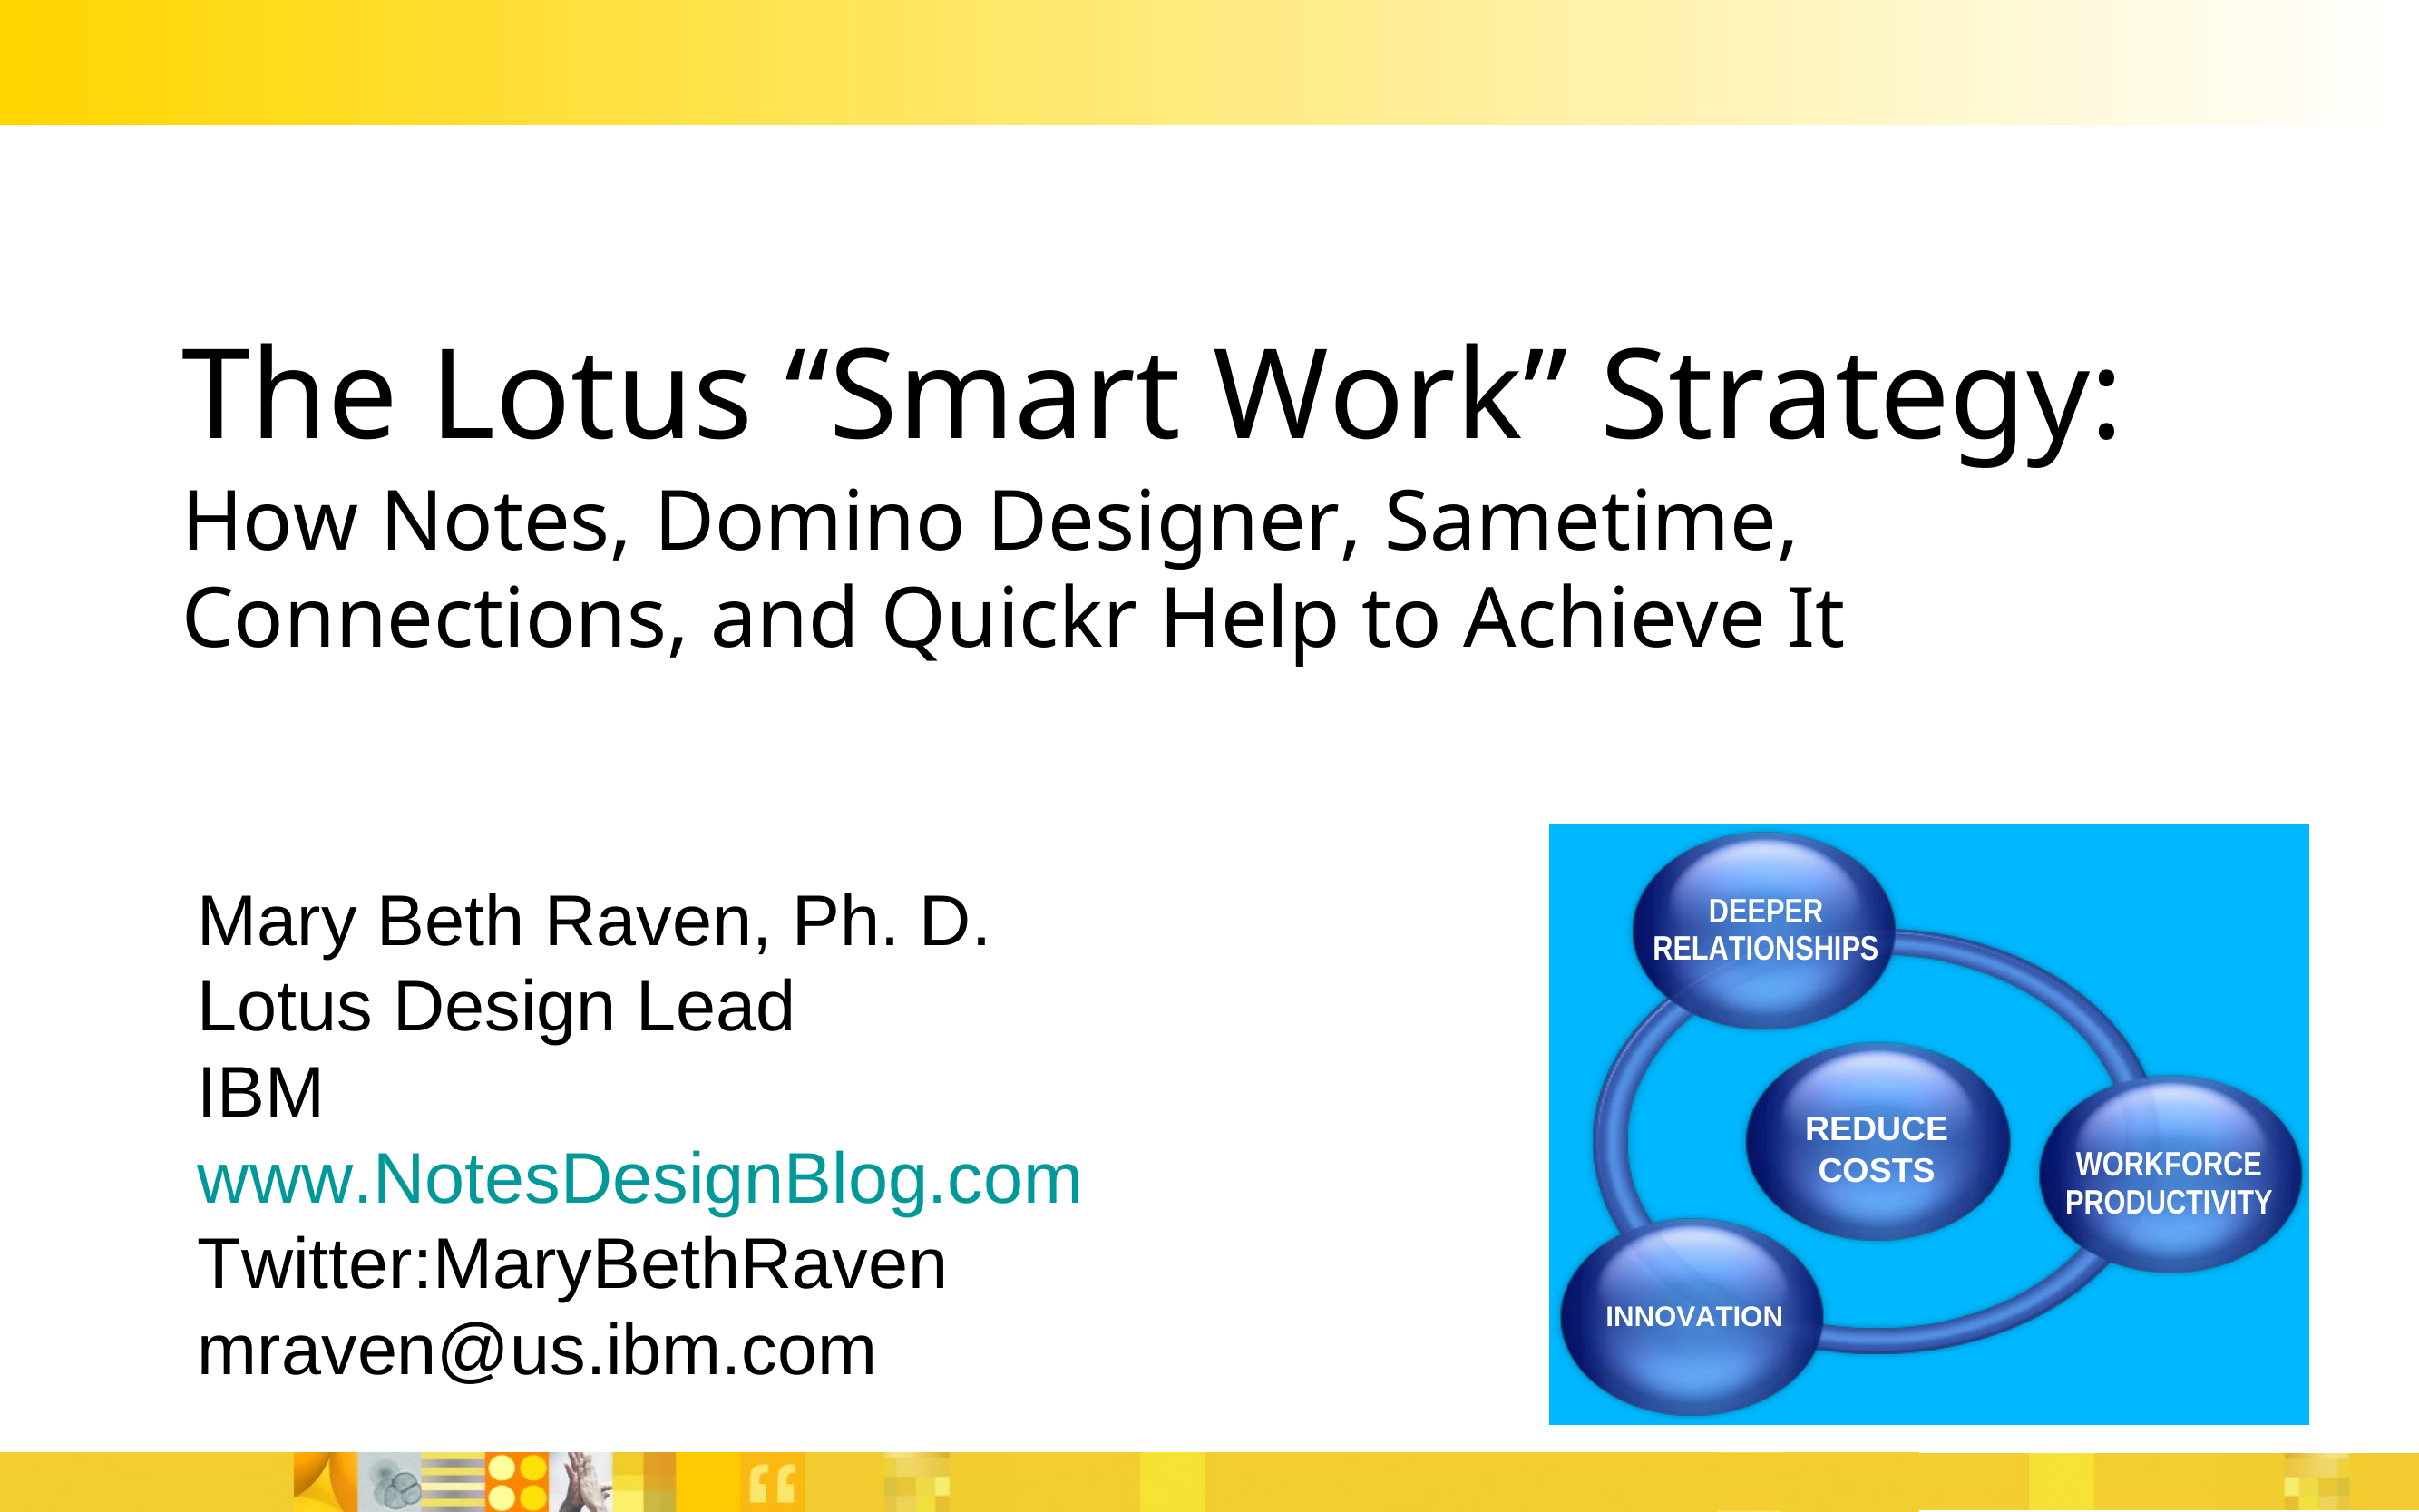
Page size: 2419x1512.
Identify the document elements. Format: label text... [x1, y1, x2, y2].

picture [0, 1452, 2419, 1512]
text_box [0, 0, 2419, 125]
text_box INNOVATION [1583, 1290, 1807, 1344]
picture [1653, 834, 1876, 881]
picture [1902, 930, 2289, 1134]
text_box Mary Beth Raven, Ph. D. Lotus Design Lead IBM www.NotesDesignBlog.com Twitter:MaryBethRaven mraven@us.ibm.com [189, 880, 1369, 1312]
title The Lotus “Smart Work” Strategy: How Notes, Domino Designer, Sametime, Connections, and Quickr Help to Achieve It [181, 376, 2238, 674]
picture [1562, 980, 2274, 1415]
text_box WORKFORCE PRODUCTIVITY [2043, 1134, 2297, 1234]
picture [2297, 1149, 2301, 1199]
text_box DEEPER RELATIONSHIPS [1630, 881, 1902, 980]
text_box REDUCE COSTS [1782, 1099, 1972, 1202]
picture [1747, 1043, 2010, 1240]
